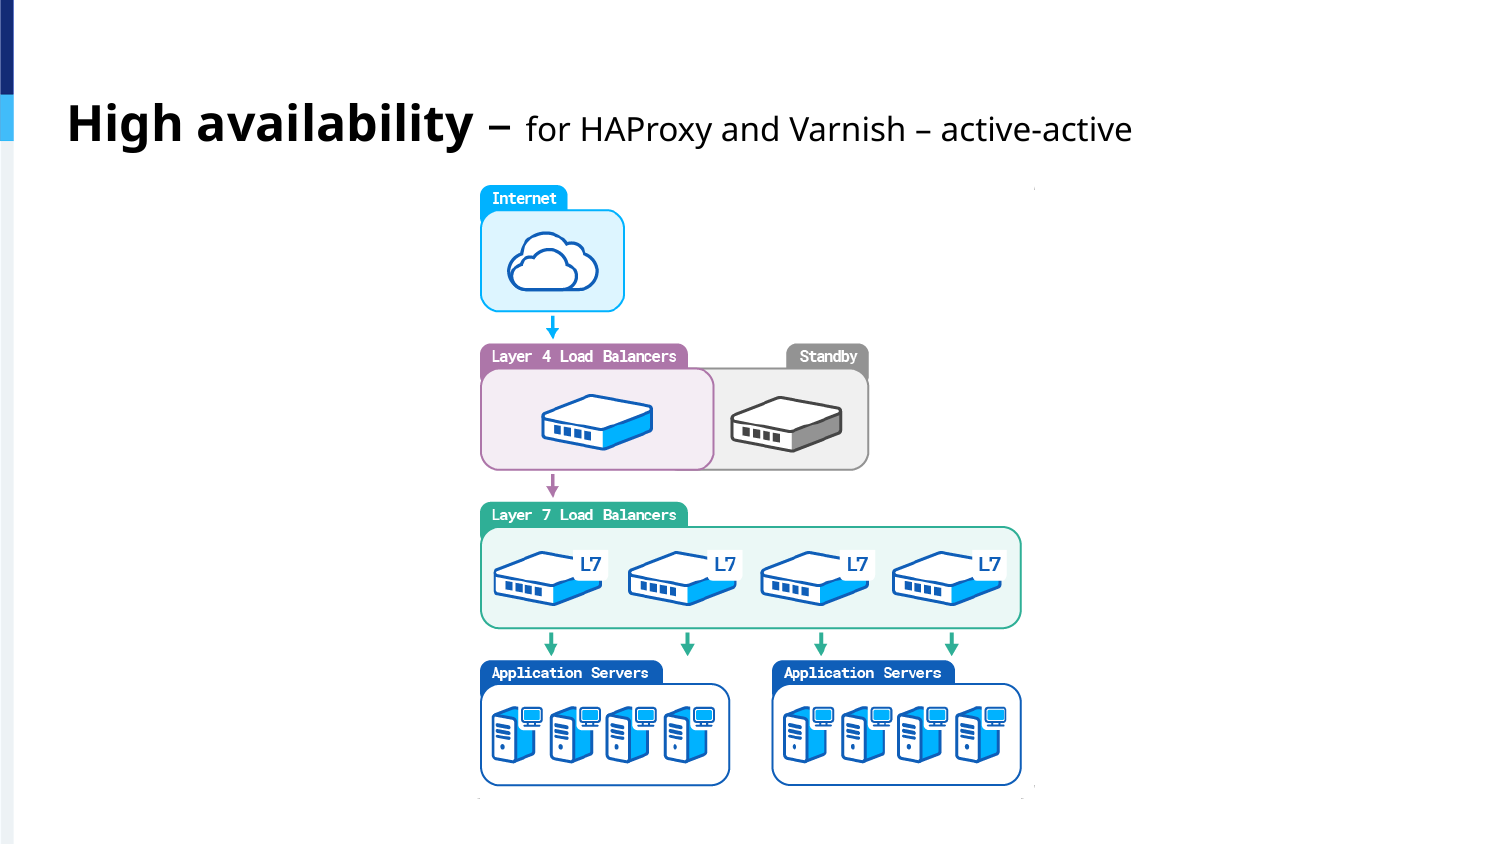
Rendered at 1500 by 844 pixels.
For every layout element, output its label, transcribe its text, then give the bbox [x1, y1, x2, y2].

title High availability – for HAProxy and Varnish – active-active [51, 76, 1449, 171]
picture [0, 0, 1500, 844]
